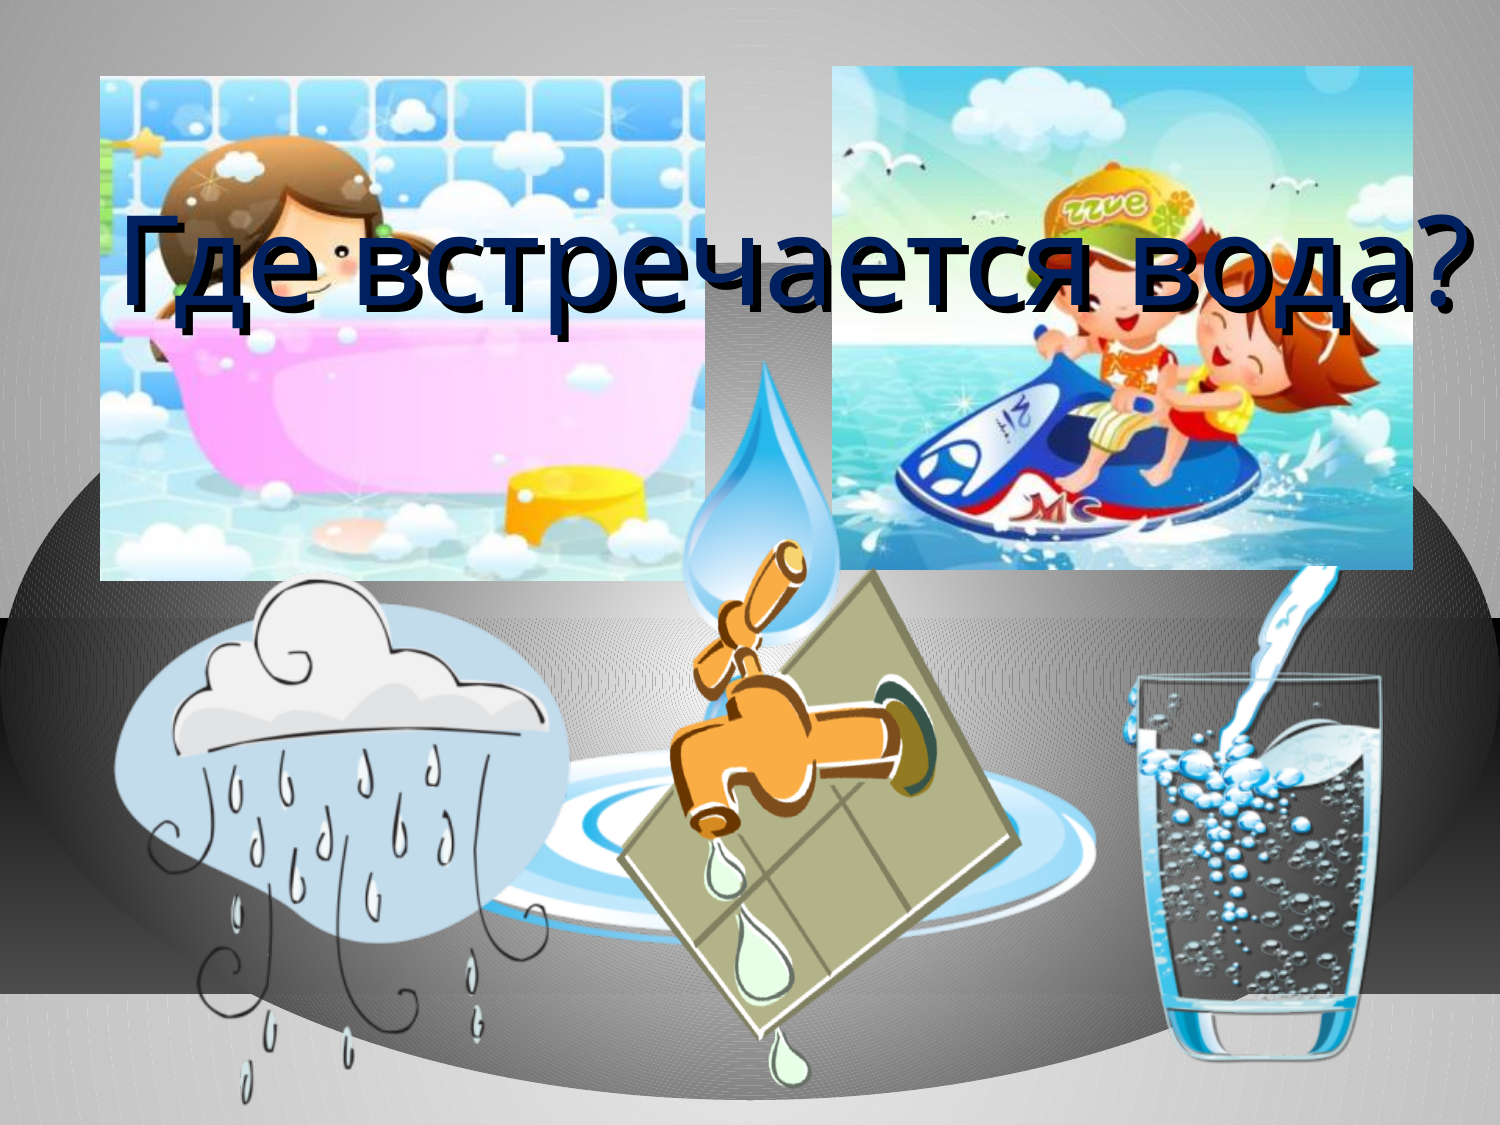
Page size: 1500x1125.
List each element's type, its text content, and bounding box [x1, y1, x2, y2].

picture [100, 340, 1413, 1125]
text_box Где встречается вода? [100, 172, 1445, 340]
picture [832, 66, 1413, 172]
picture [100, 76, 705, 172]
